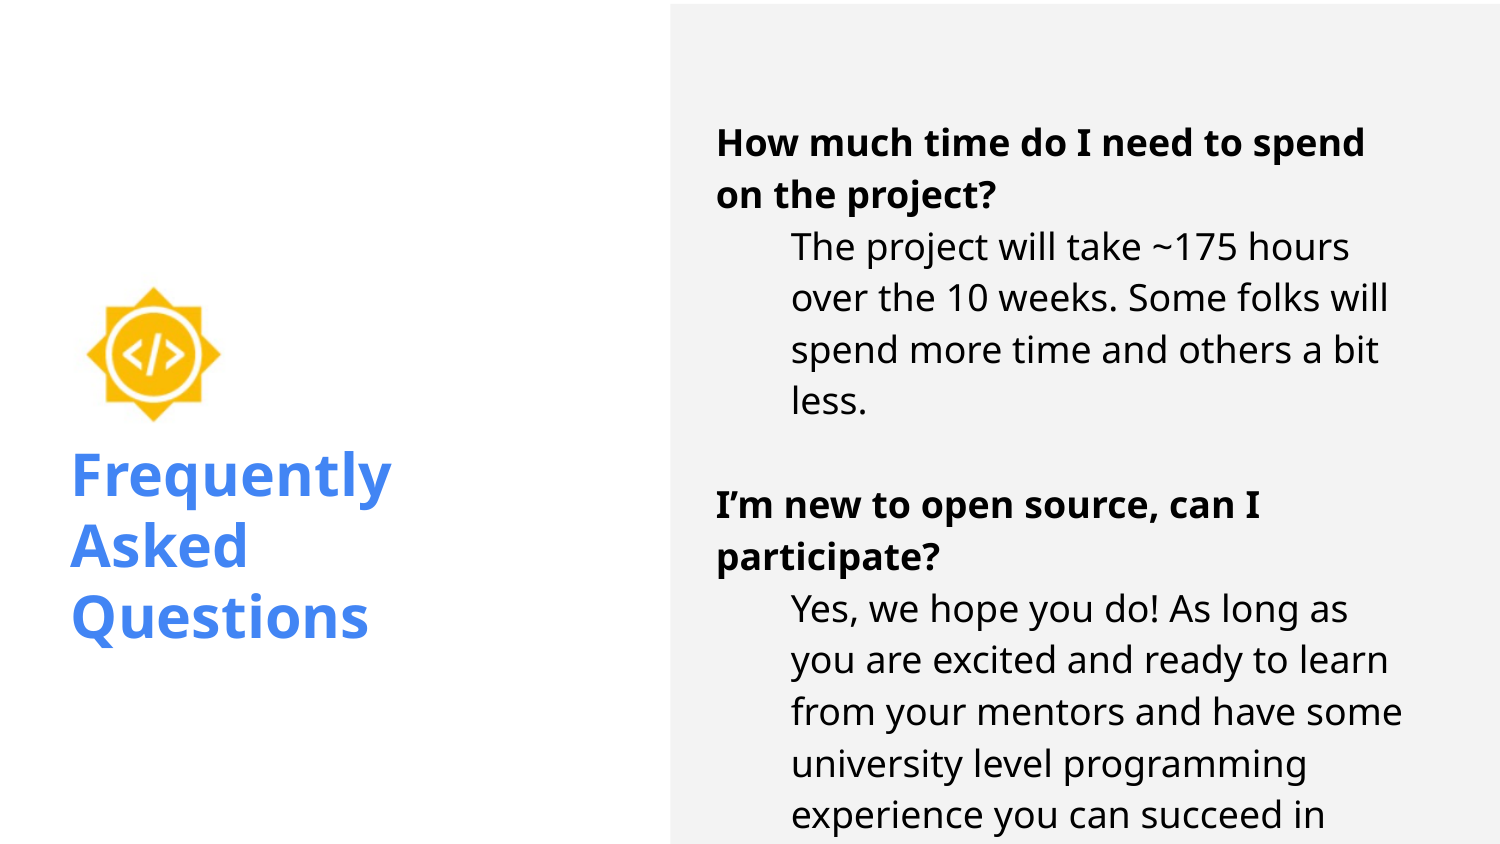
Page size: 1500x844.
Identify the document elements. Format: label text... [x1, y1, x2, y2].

picture [67, 272, 243, 428]
text_box [670, 3, 1500, 844]
list How much time do I need to spend on the project? The project will take ~175 hours over the 10 weeks. Some folks will spend more time and others a bit less. I’m new to open source, can I participate? Yes, we hope you do! As long as you are excited and ready to learn from your mentors and have some university level programming experience you can succeed in GSoC. [700, 97, 1432, 798]
title Frequently Asked Questions [55, 421, 670, 666]
